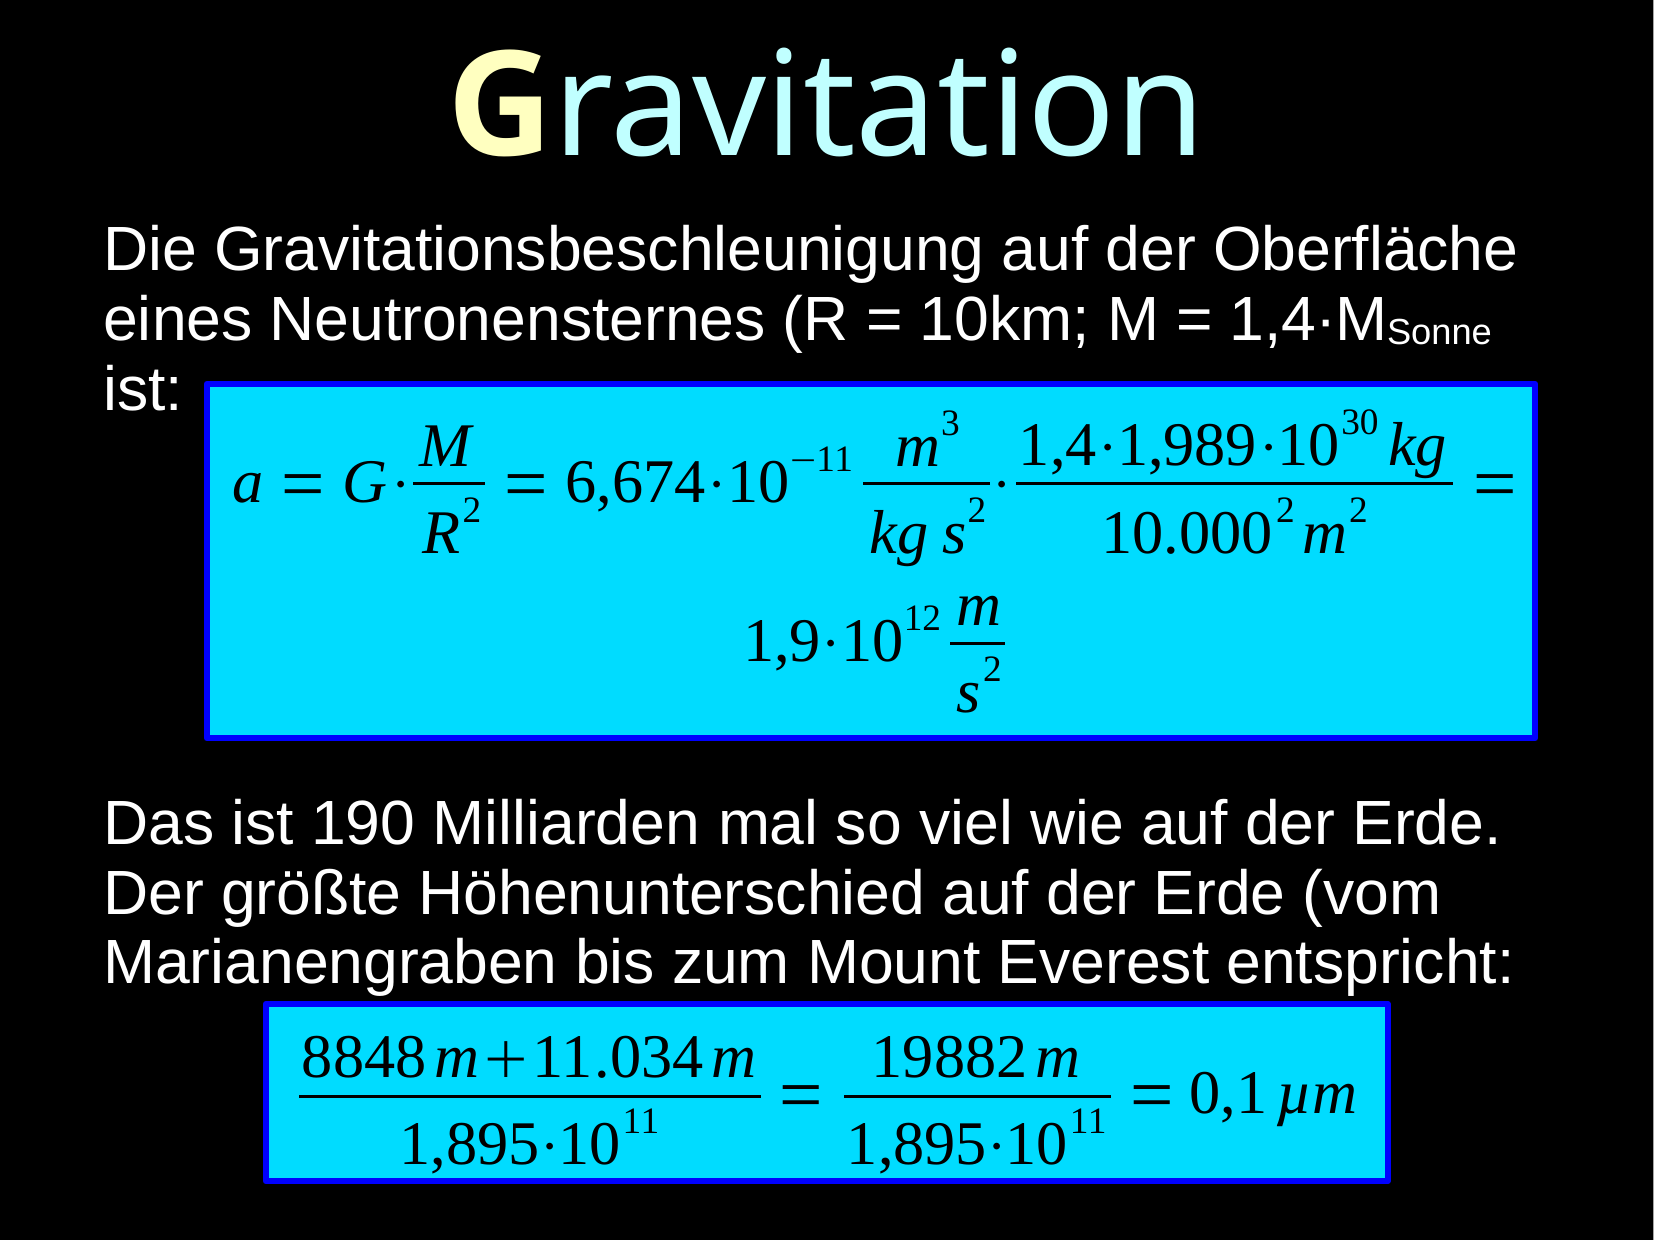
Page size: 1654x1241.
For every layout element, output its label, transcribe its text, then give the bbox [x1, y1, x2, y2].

text_box Das ist 190 Milliarden mal so viel wie auf der Erde. Der größte Höhenunterschied auf der Erde (vom Marianengraben bis zum Mount Everest entspricht: [88, 780, 1536, 1004]
text_box [206, 383, 1536, 739]
chart [224, 401, 1526, 727]
chart [289, 1021, 1364, 1179]
text_box Die Gravitationsbeschleunigung auf der Oberfläche eines Neutronensternes (R = 10km; M = 1,4∙MSonne ist: [88, 206, 1536, 451]
title Gravitation [82, 17, 1571, 180]
text_box [265, 1003, 1388, 1182]
